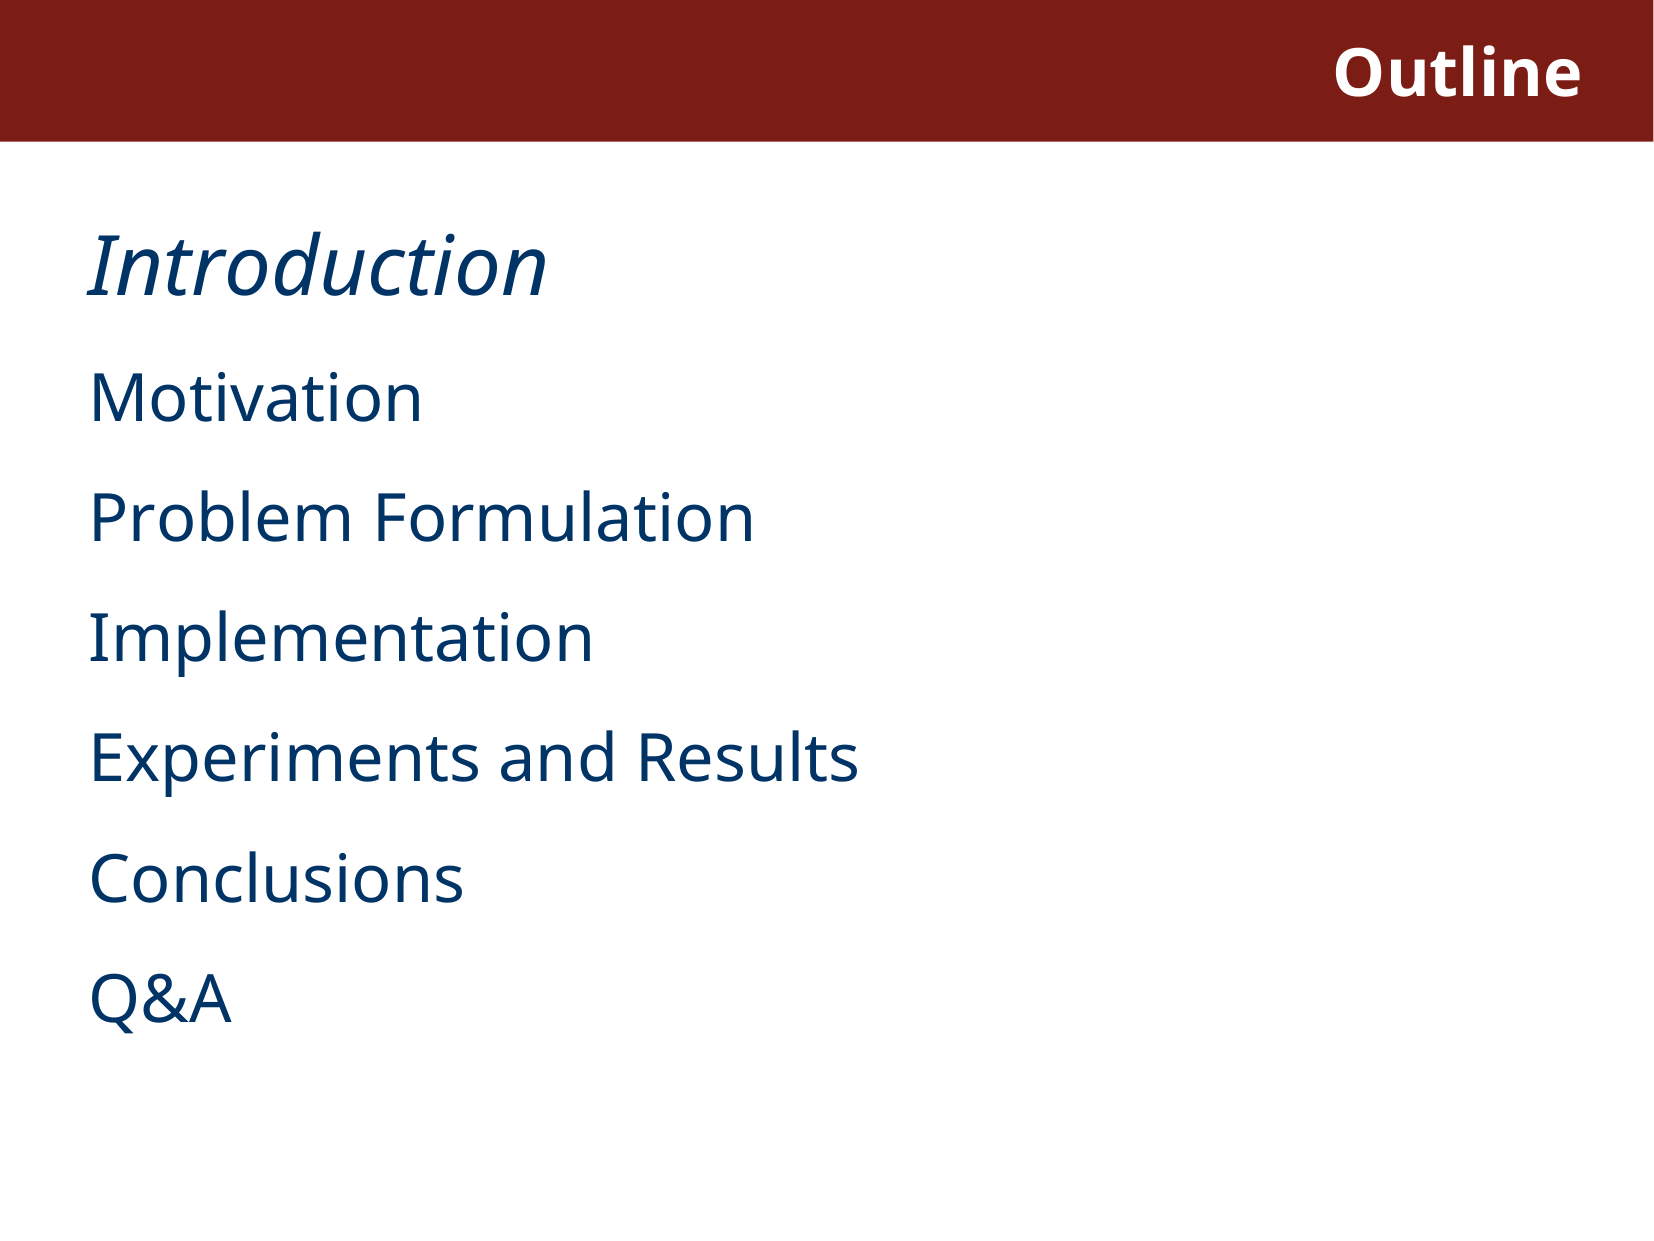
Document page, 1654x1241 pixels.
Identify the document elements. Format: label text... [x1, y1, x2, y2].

title Outline [0, 7, 1583, 135]
list Introduction Motivation Problem Formulation Implementation Experiments and Results Conclusions Q&A [70, 206, 1583, 1143]
